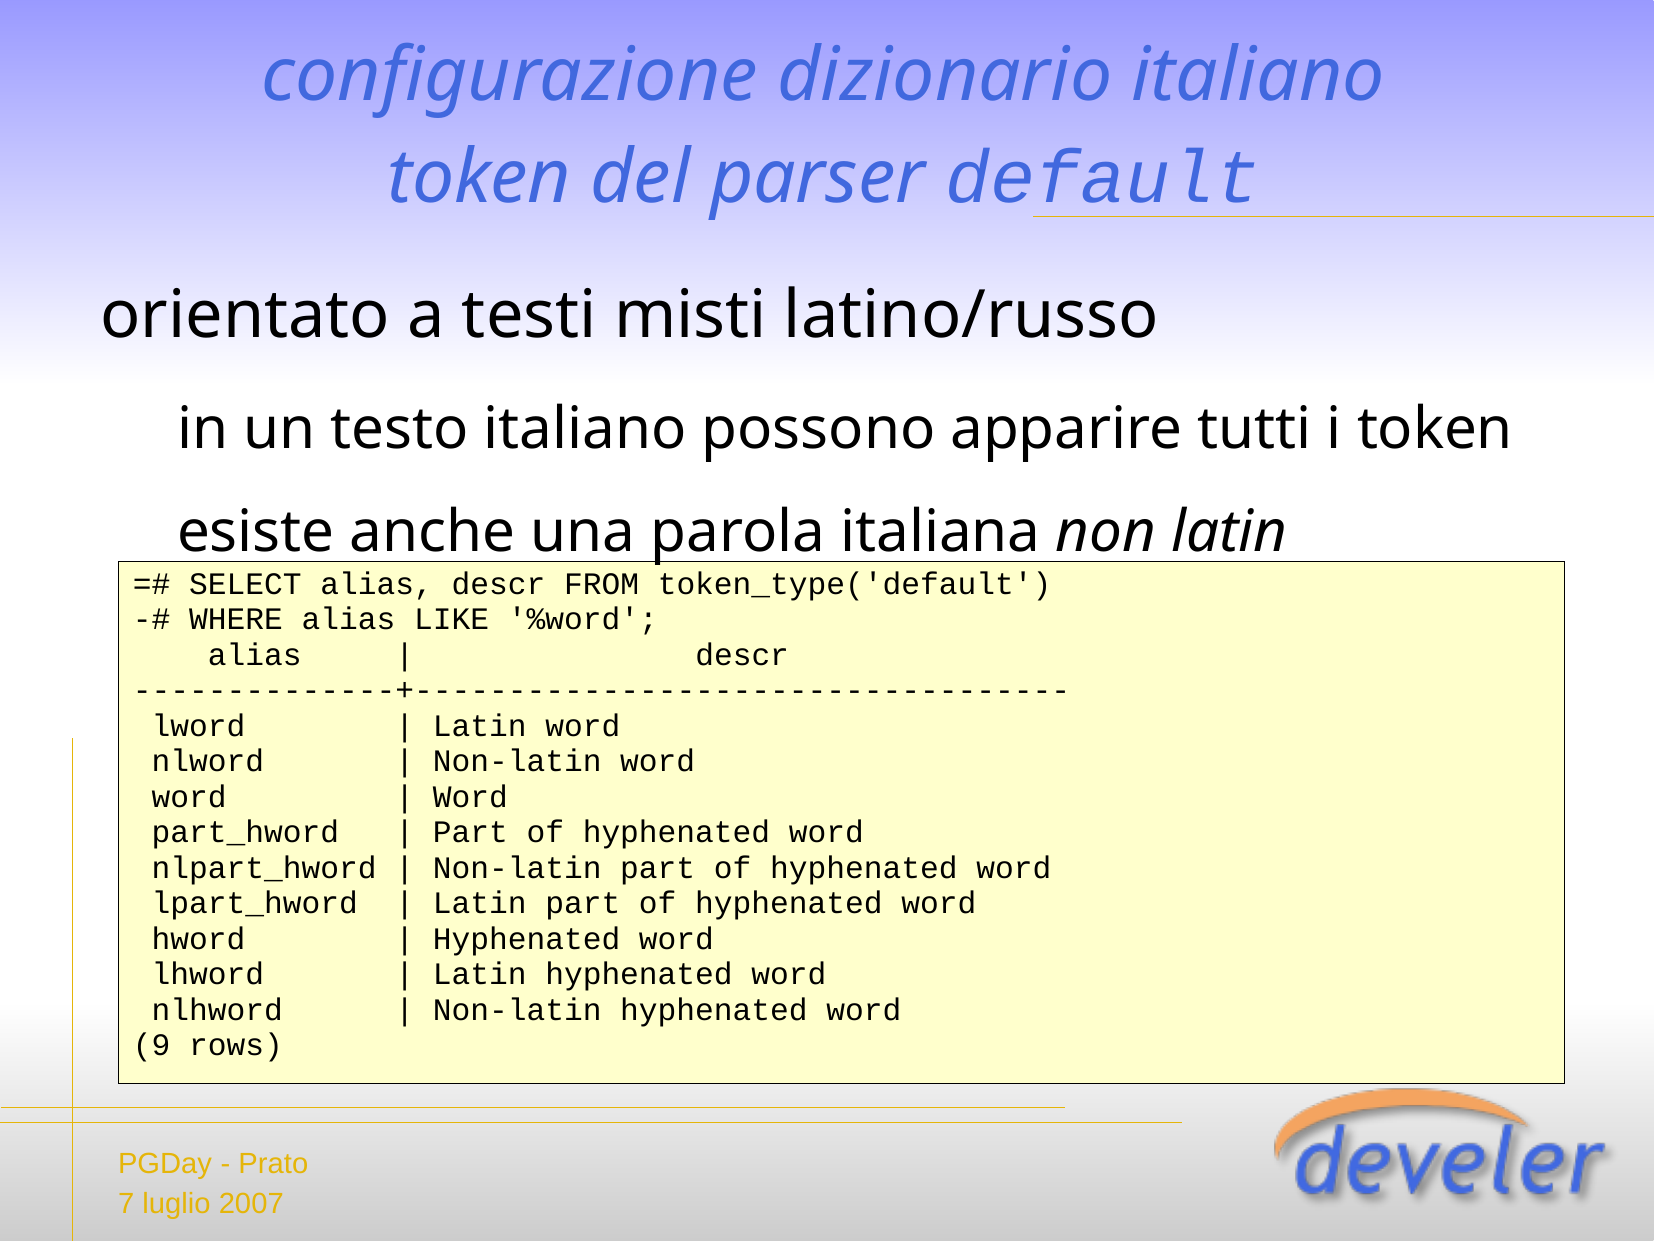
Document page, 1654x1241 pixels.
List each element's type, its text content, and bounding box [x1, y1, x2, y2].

picture [1269, 1083, 1622, 1211]
title configurazione dizionario italiano token del parser default [82, 29, 1565, 217]
list orientato a testi misti latino/russo in un testo italiano possono apparire tutti i token esiste anche una parola italiana non latin [82, 265, 1571, 1093]
